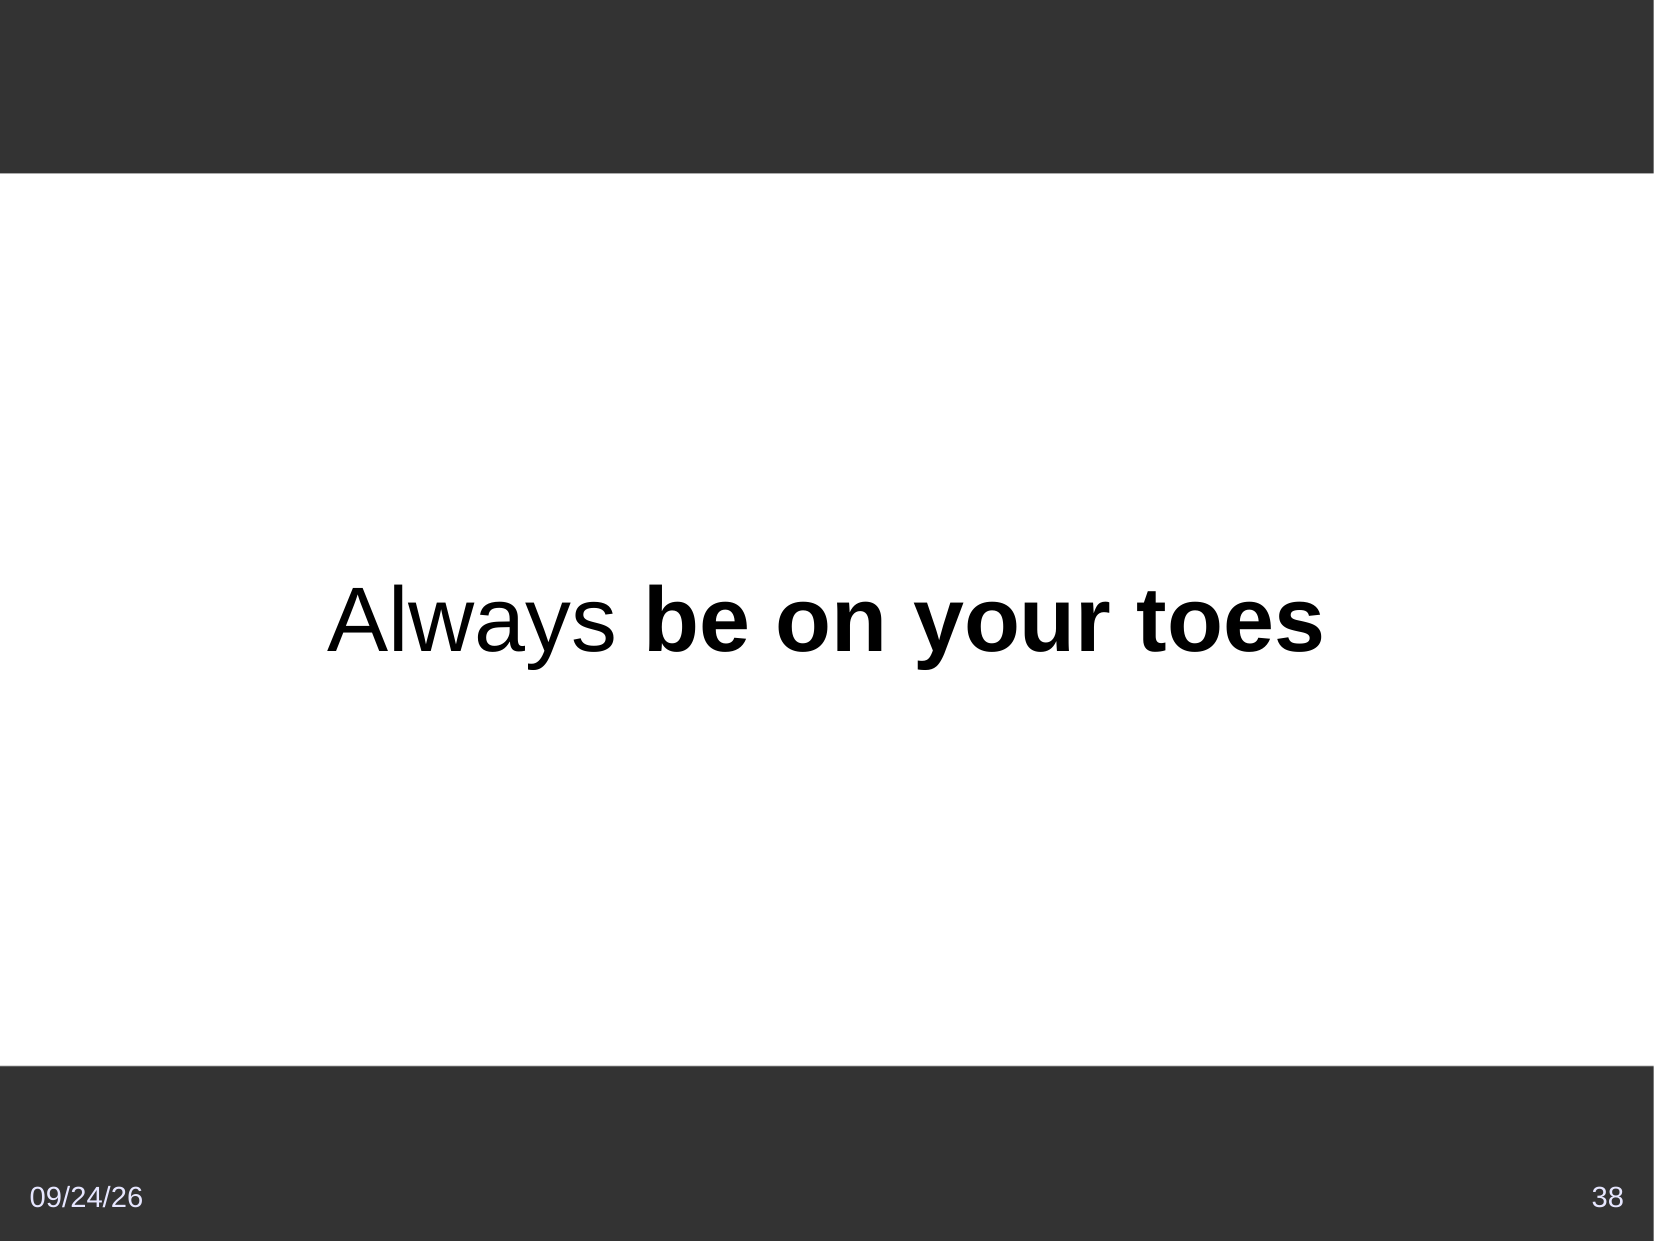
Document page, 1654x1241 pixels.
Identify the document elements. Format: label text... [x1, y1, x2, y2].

picture [0, 0, 1654, 1241]
subtitle Always be on your toes [29, 214, 1625, 1027]
